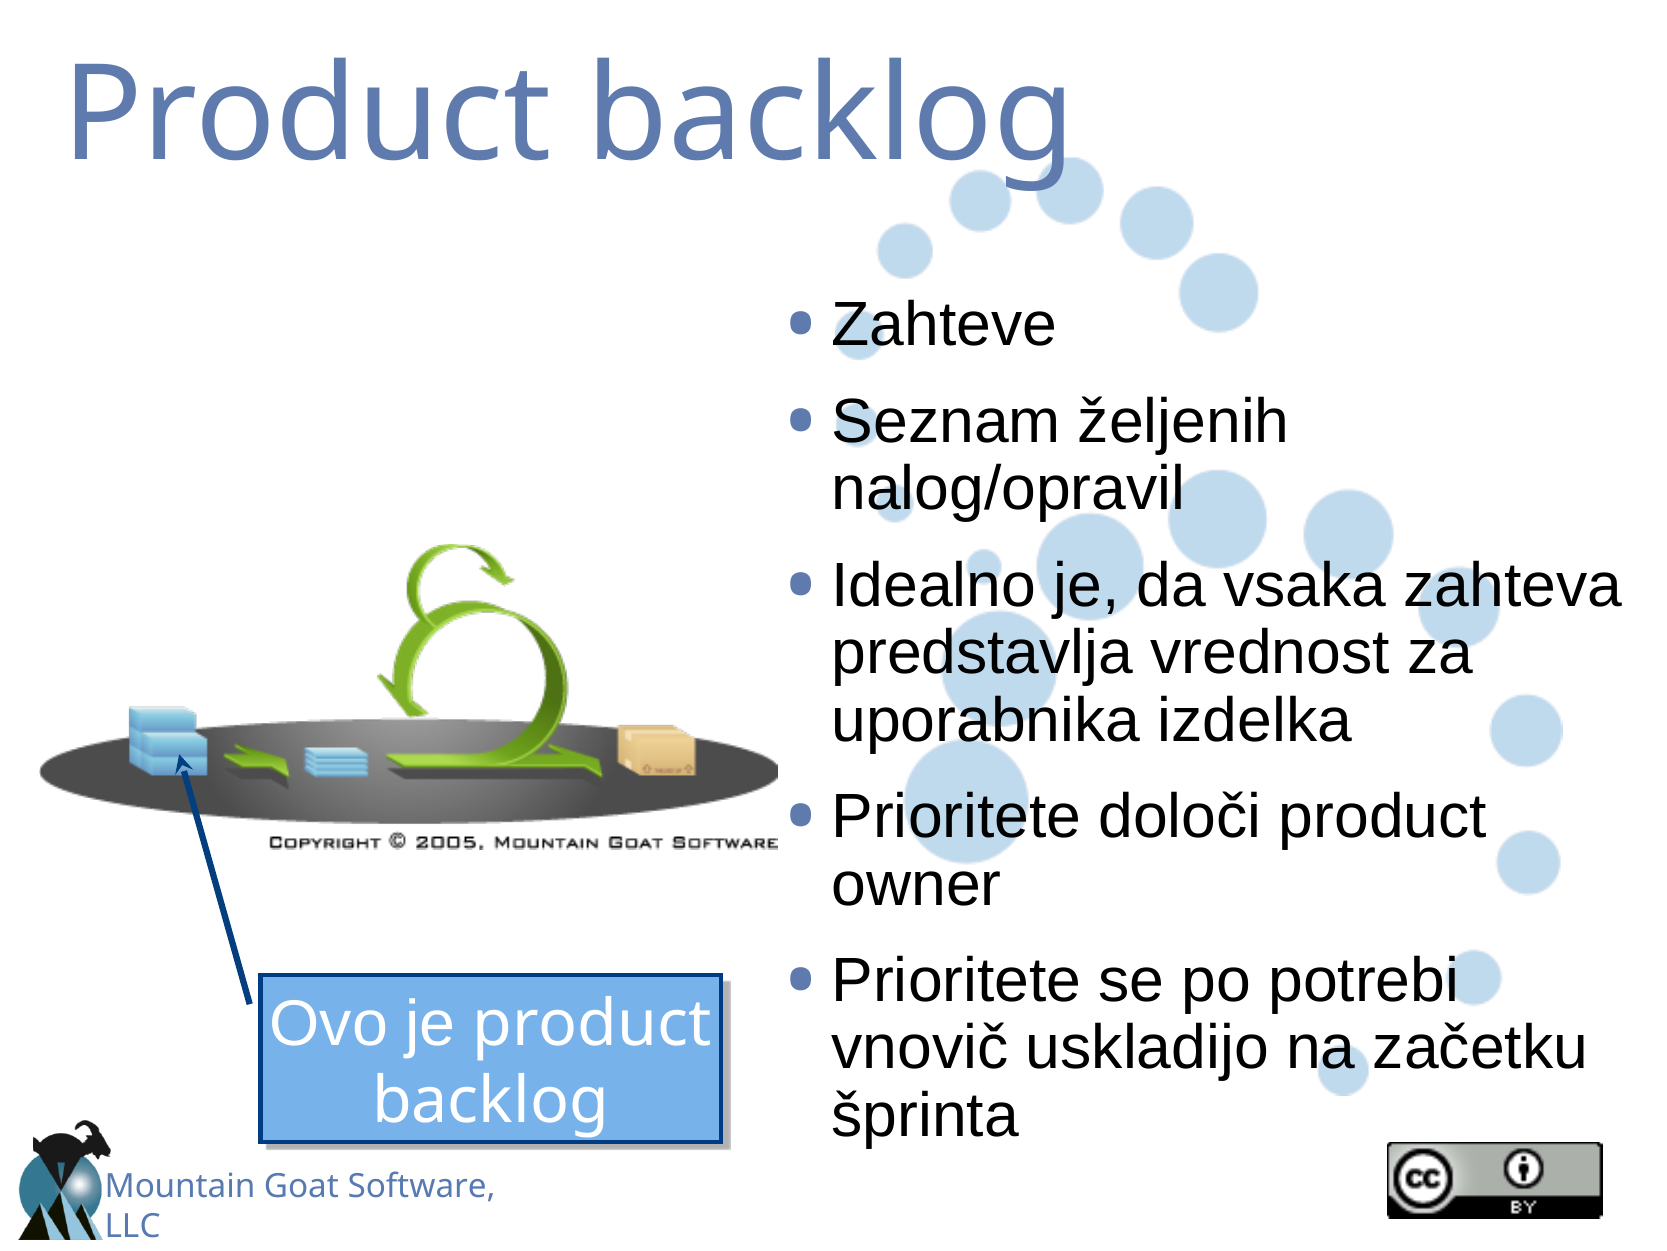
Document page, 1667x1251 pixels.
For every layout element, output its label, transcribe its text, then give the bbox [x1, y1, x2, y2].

text_box Ovo je product backlog [260, 975, 721, 1142]
list Zahteve Seznam željenih nalog/opravil Idealno je, da vsaka zahteva predstavlja vrednost za uporabnika izdelka Prioritete določi product owner Prioritete se po potrebi vnovič uskladijo na začetku šprinta [735, 285, 1636, 1157]
title Product backlog [56, 18, 1609, 194]
picture [835, 194, 1563, 285]
picture [18, 1120, 111, 1240]
picture [39, 544, 778, 850]
picture [1387, 1157, 1603, 1219]
